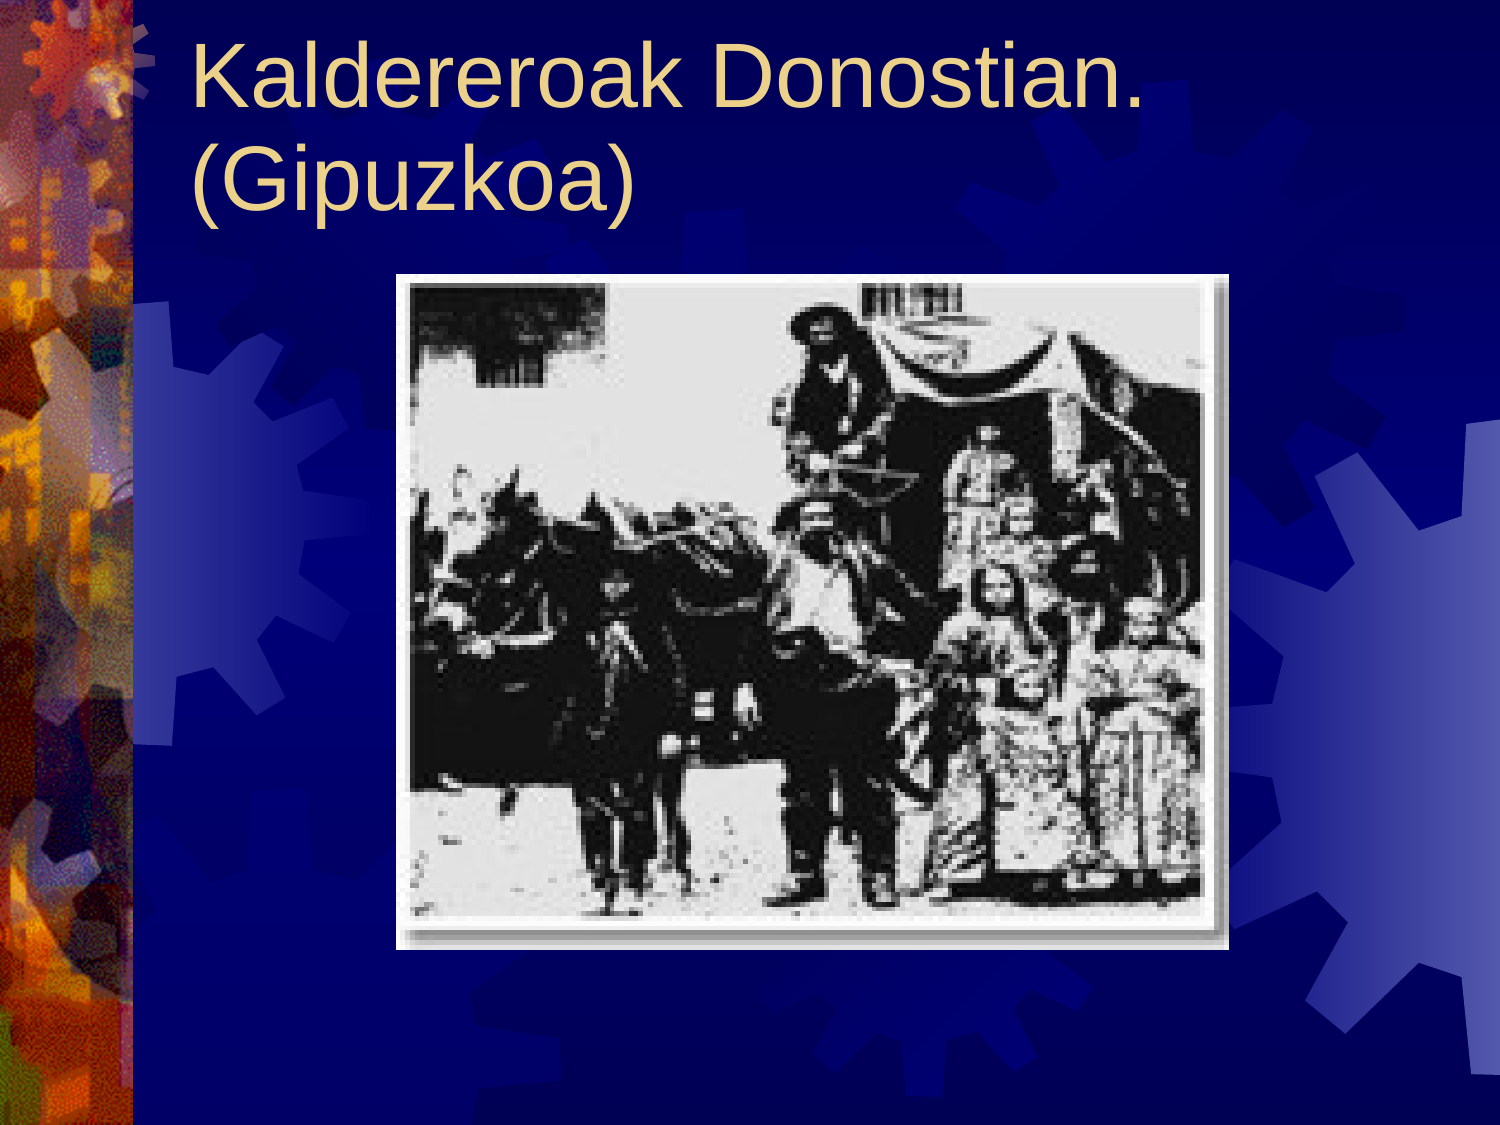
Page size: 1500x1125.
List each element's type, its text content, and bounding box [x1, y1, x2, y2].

chart [396, 275, 1229, 951]
title Kaldereroak Donostian. (Gipuzkoa) [174, 2, 1450, 238]
picture [0, 0, 133, 1125]
